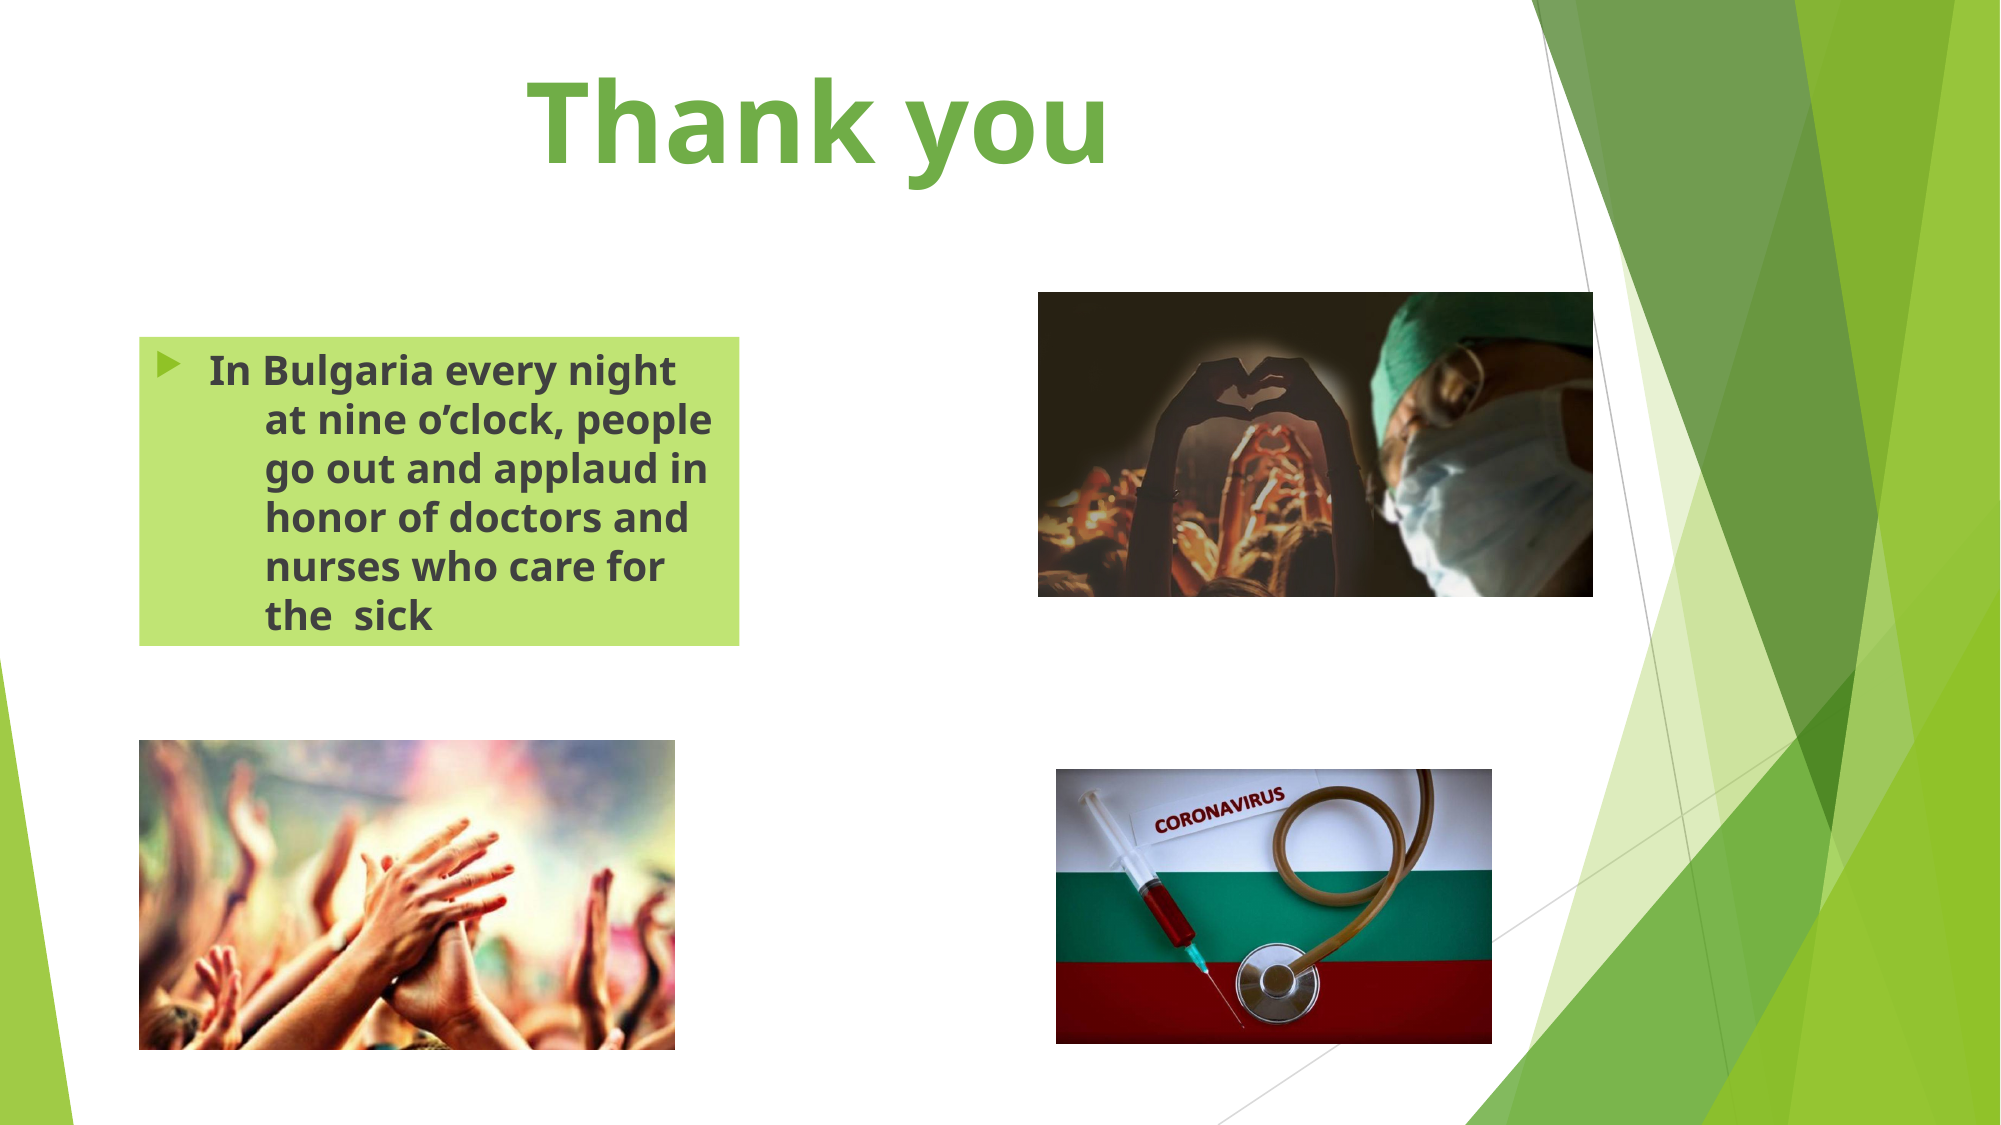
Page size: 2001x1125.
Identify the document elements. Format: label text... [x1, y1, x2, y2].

picture [1038, 292, 1593, 597]
picture [139, 740, 675, 1050]
text_box Thank you [510, 43, 1128, 194]
list In Bulgaria every night at nine o’clock, people go out and applaud in honor of doctors and nurses who care for the sick [139, 336, 740, 646]
picture [1056, 770, 1492, 1044]
